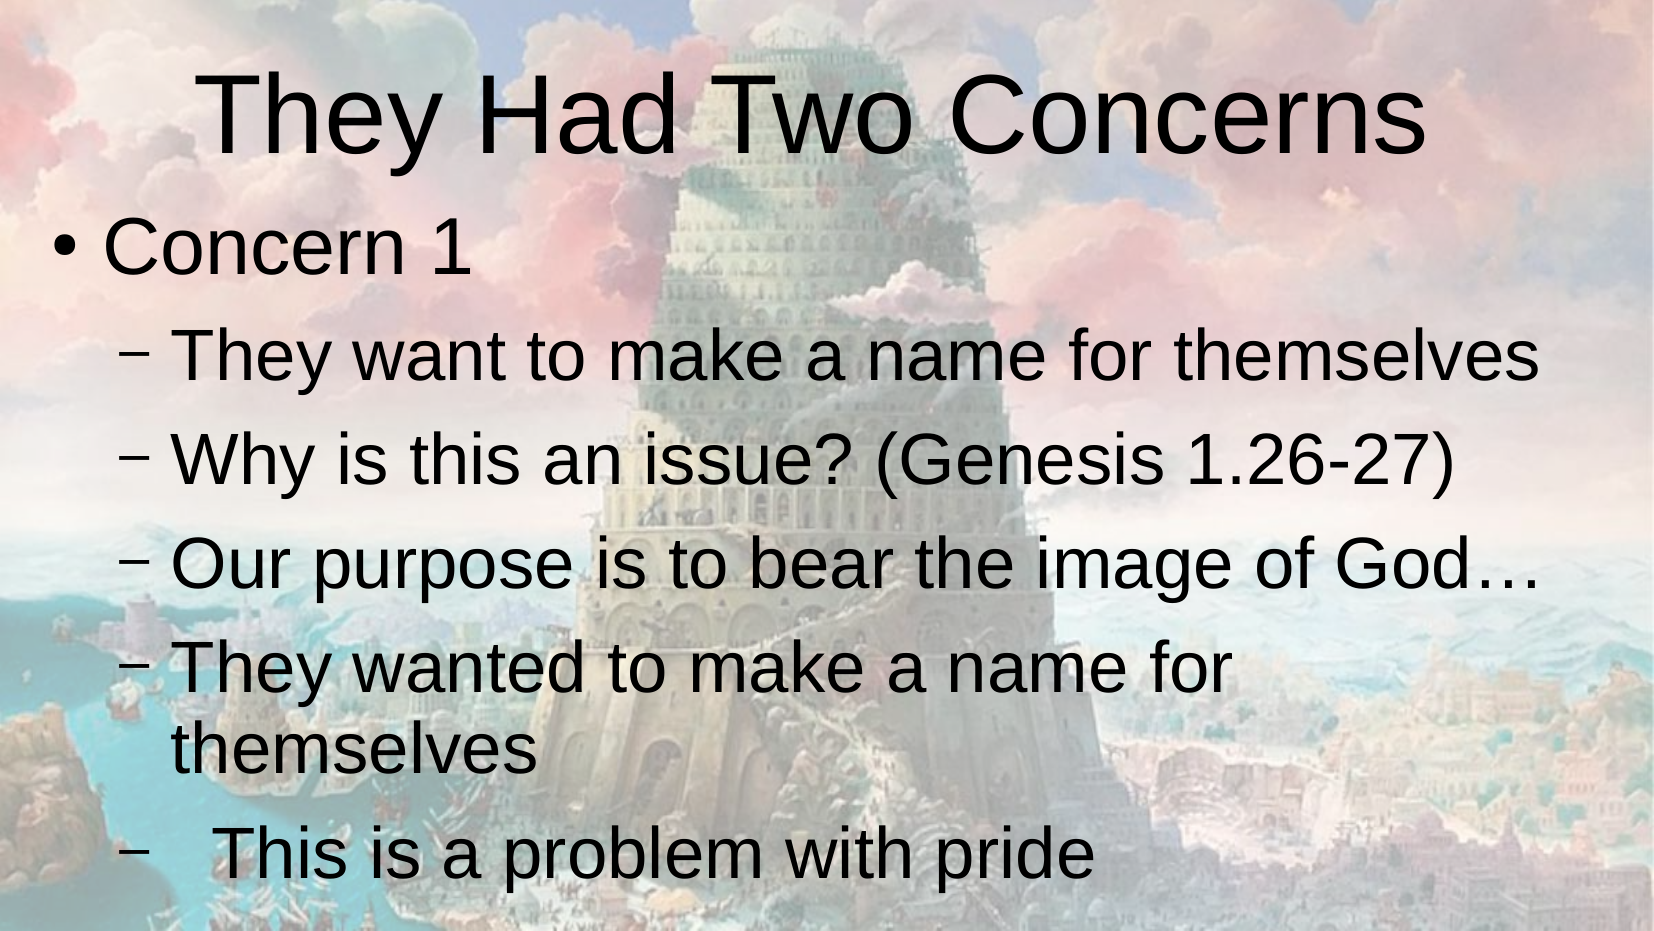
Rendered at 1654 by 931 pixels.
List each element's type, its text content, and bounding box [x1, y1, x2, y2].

title They Had Two Concerns [82, 37, 1571, 193]
picture [0, 0, 1654, 931]
list Concern 1 They want to make a name for themselves Why is this an issue? (Genesis 1.26-27) Our purpose is to bear the image of God… They wanted to make a name for themselves This is a problem with pride [33, 201, 1613, 901]
